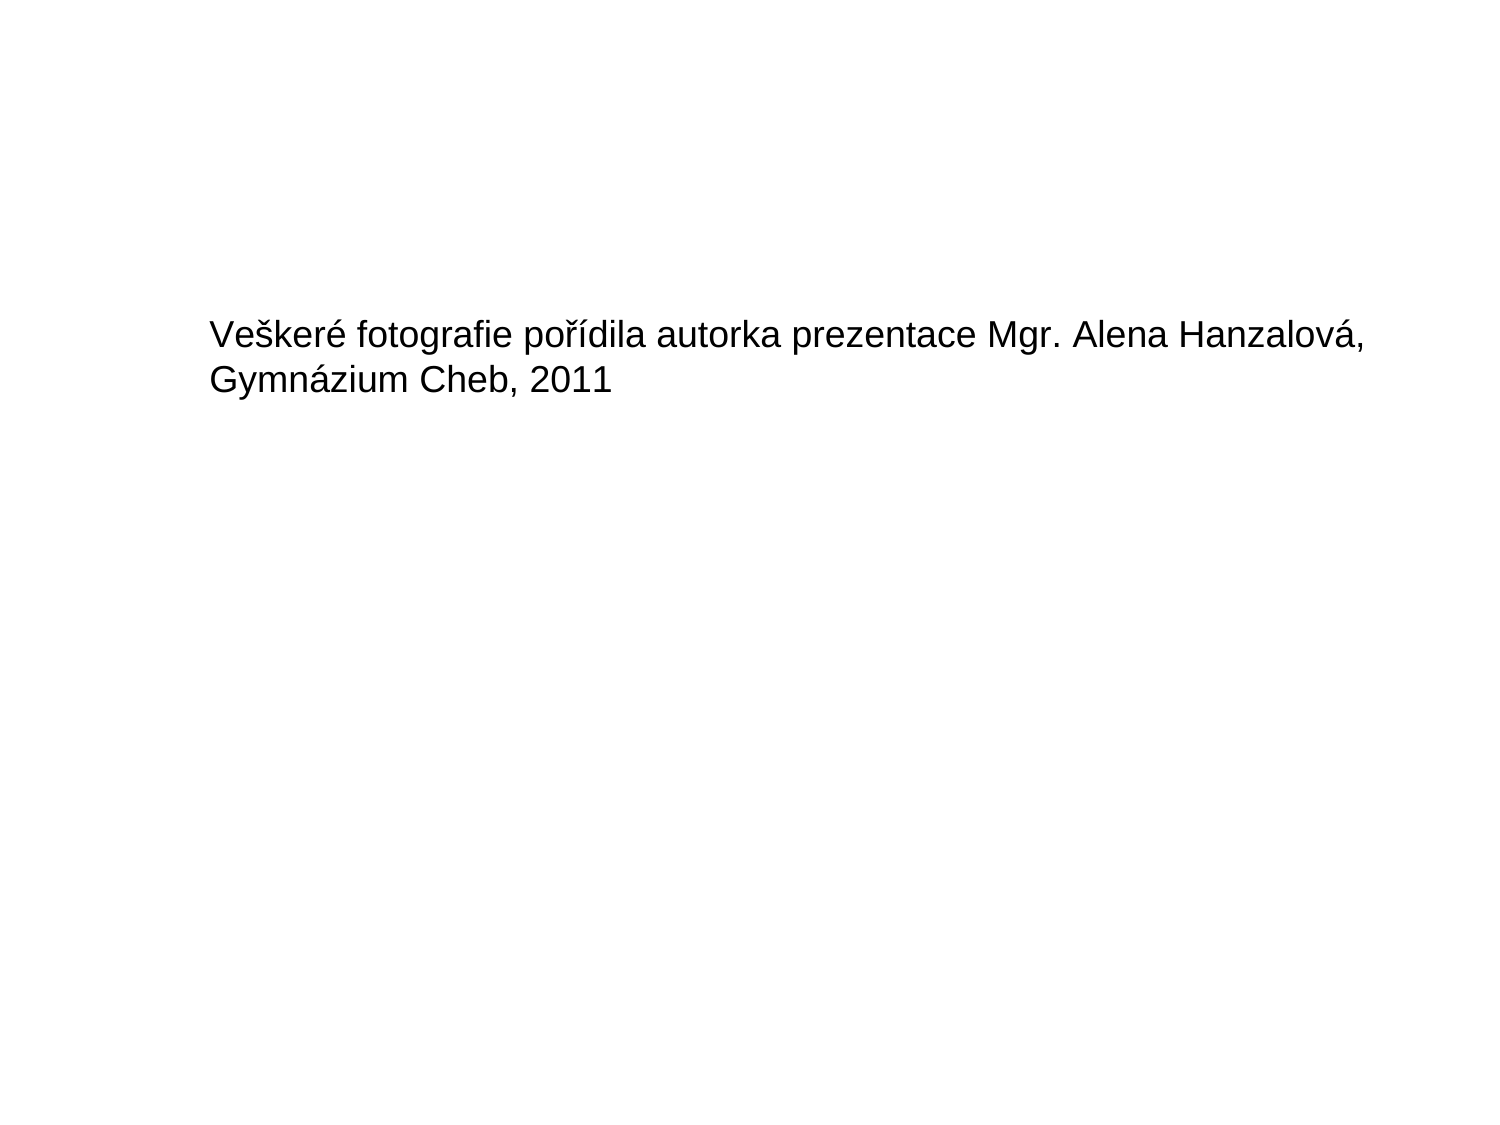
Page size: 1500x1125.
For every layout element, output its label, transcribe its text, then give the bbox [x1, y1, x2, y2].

text_box Veškeré fotografie pořídila autorka prezentace Mgr. Alena Hanzalová, Gymnázium Cheb, 2011 [194, 302, 1396, 409]
